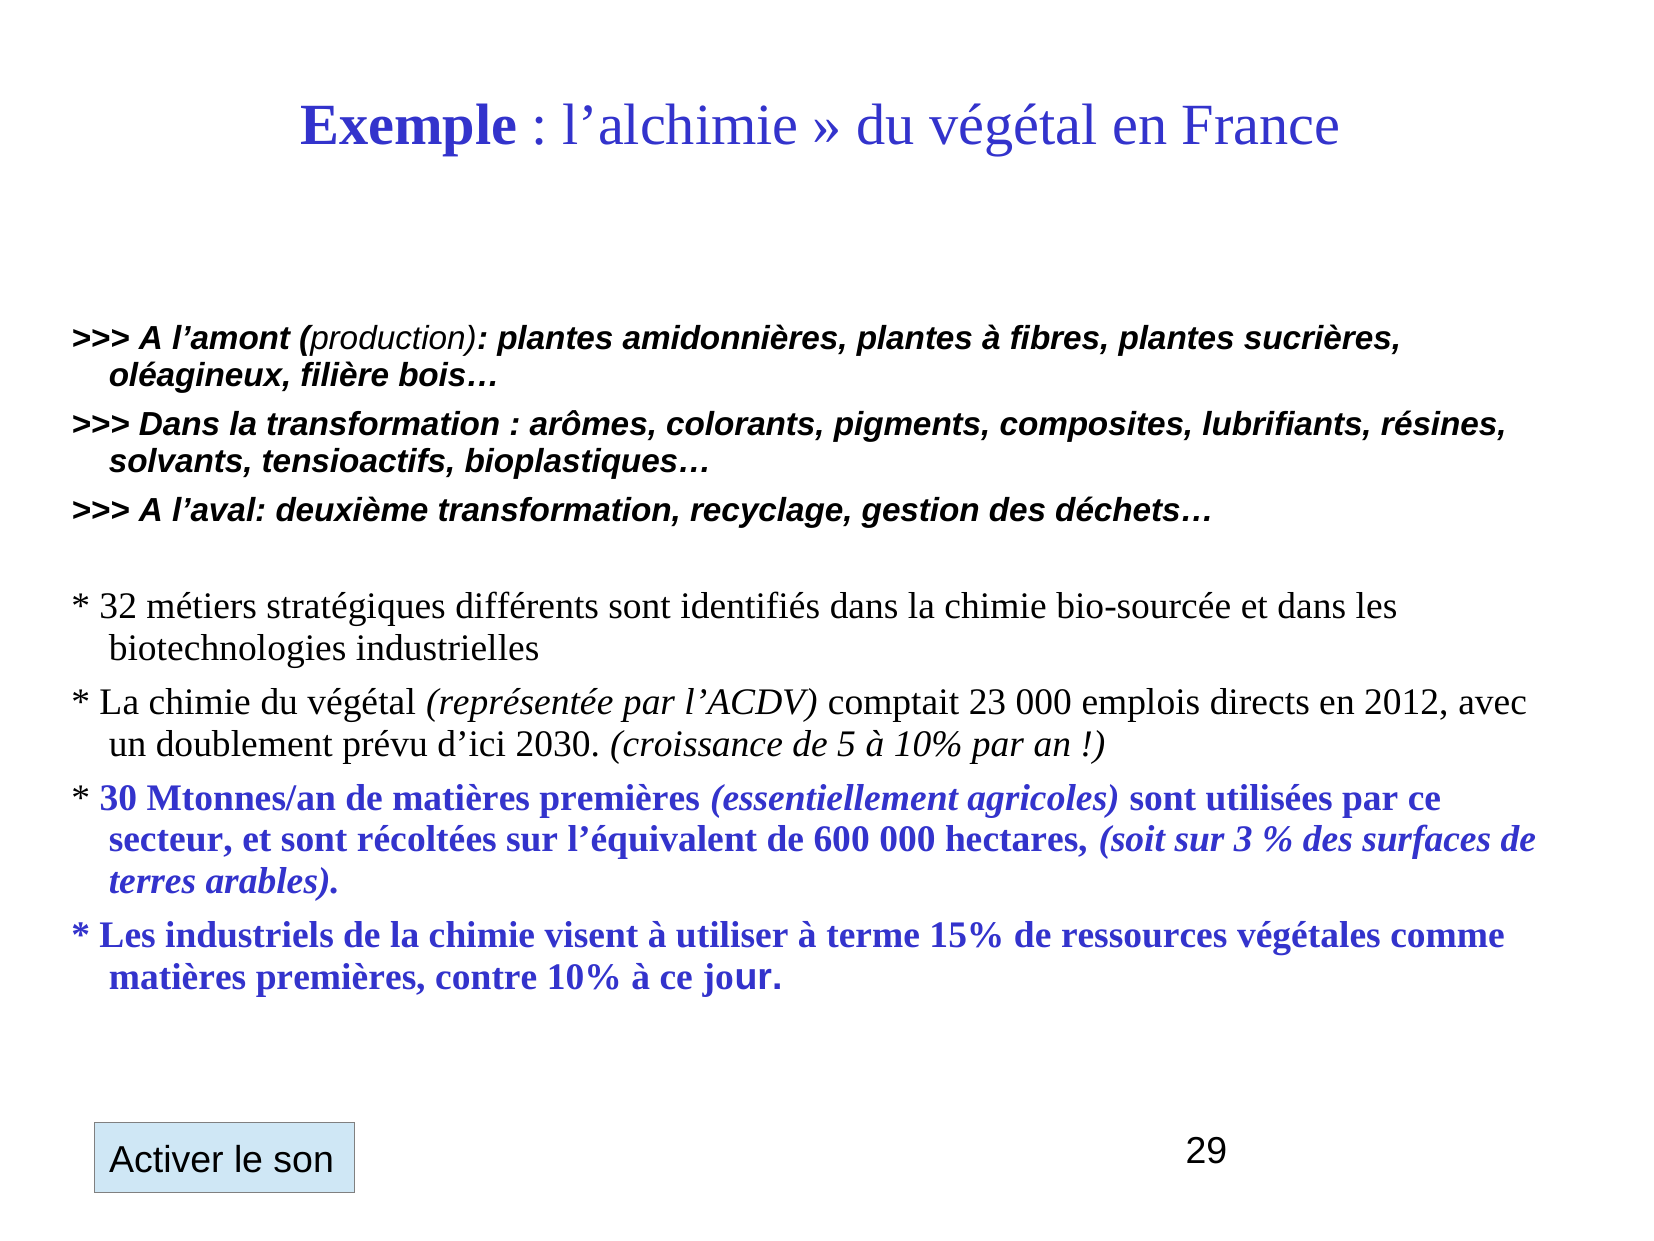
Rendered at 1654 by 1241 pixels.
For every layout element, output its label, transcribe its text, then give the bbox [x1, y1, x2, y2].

text_box Activer le son [94, 1122, 355, 1193]
title Exemple : l’alchimie » du végétal en France [82, 0, 1559, 281]
list >>> A l’amont (production): plantes amidonnières, plantes à fibres, plantes sucrières, oléagineux, filière bois… >>> Dans la transformation : arômes, colorants, pigments, composites, lubrifiants, résines, solvants, tensioactifs, bioplastiques… >>> A l’aval: deuxième transformation, recyclage, gestion des déchets… * 32 métiers stratégiques différents sont identifiés dans la chimie bio-sourcée et dans les biotechnologies industrielles * La chimie du végétal (représentée par l’ACDV) comptait 23 000 emplois directs en 2012, avec un doublement prévu d’ici 2030. (croissance de 5 à 10% par an !) * 30 Mtonnes/an de matières premières (essentiellement agricoles) sont utilisées par ce secteur, et sont récoltées sur l’équivalent de 600 000 hectares, (soit sur 3 % des surfaces de terres arables). * Les industriels de la chimie visent à utiliser à terme 15% de ressources végétales comme matières premières, contre 10% à ce jour. [0, 315, 1559, 1183]
text_box <numéro> [1185, 1129, 1560, 1204]
